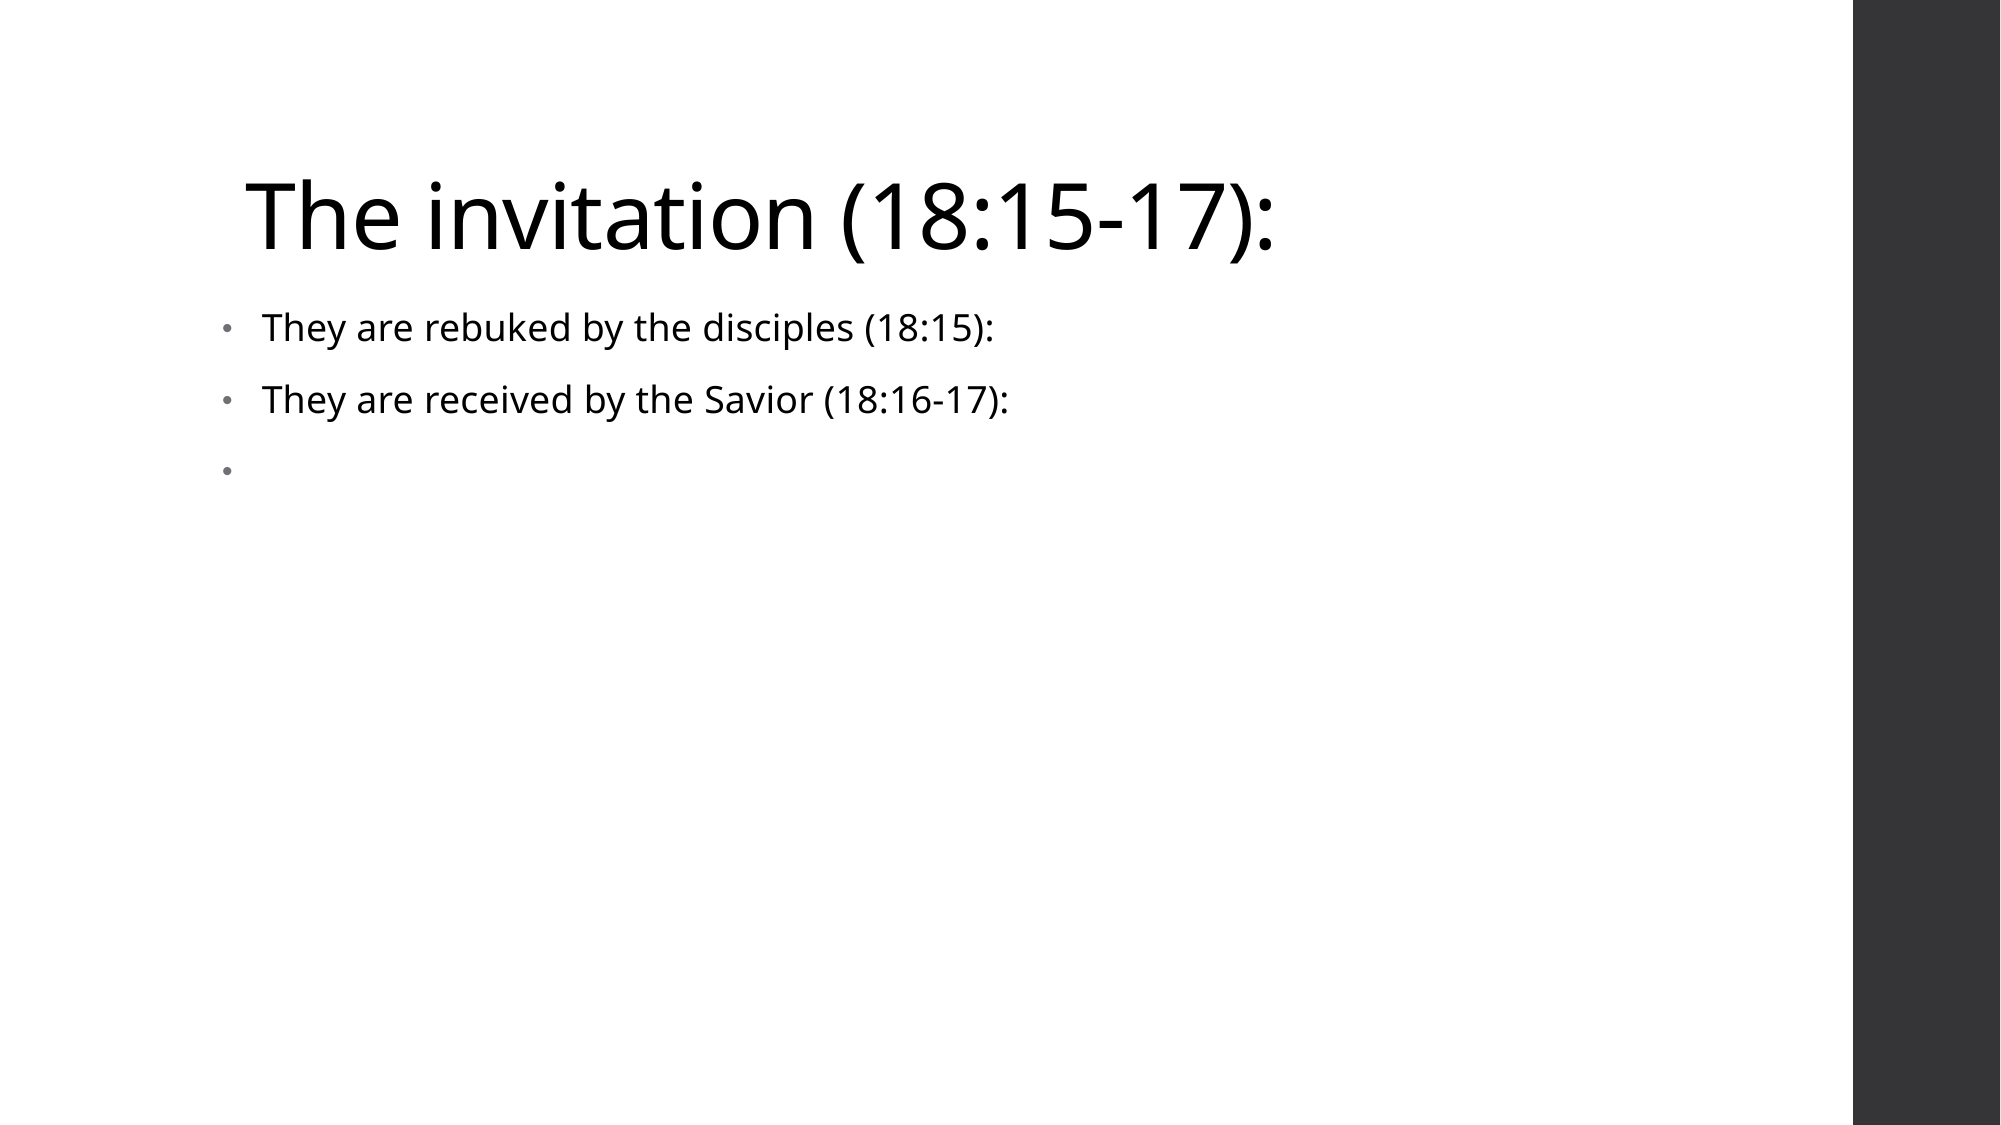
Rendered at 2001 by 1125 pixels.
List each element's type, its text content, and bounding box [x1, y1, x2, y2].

list They are rebuked by the disciples (18:15): They are received by the Savior (18:16-17): [206, 299, 1617, 1014]
title The invitation (18:15-17): [206, 60, 1797, 278]
